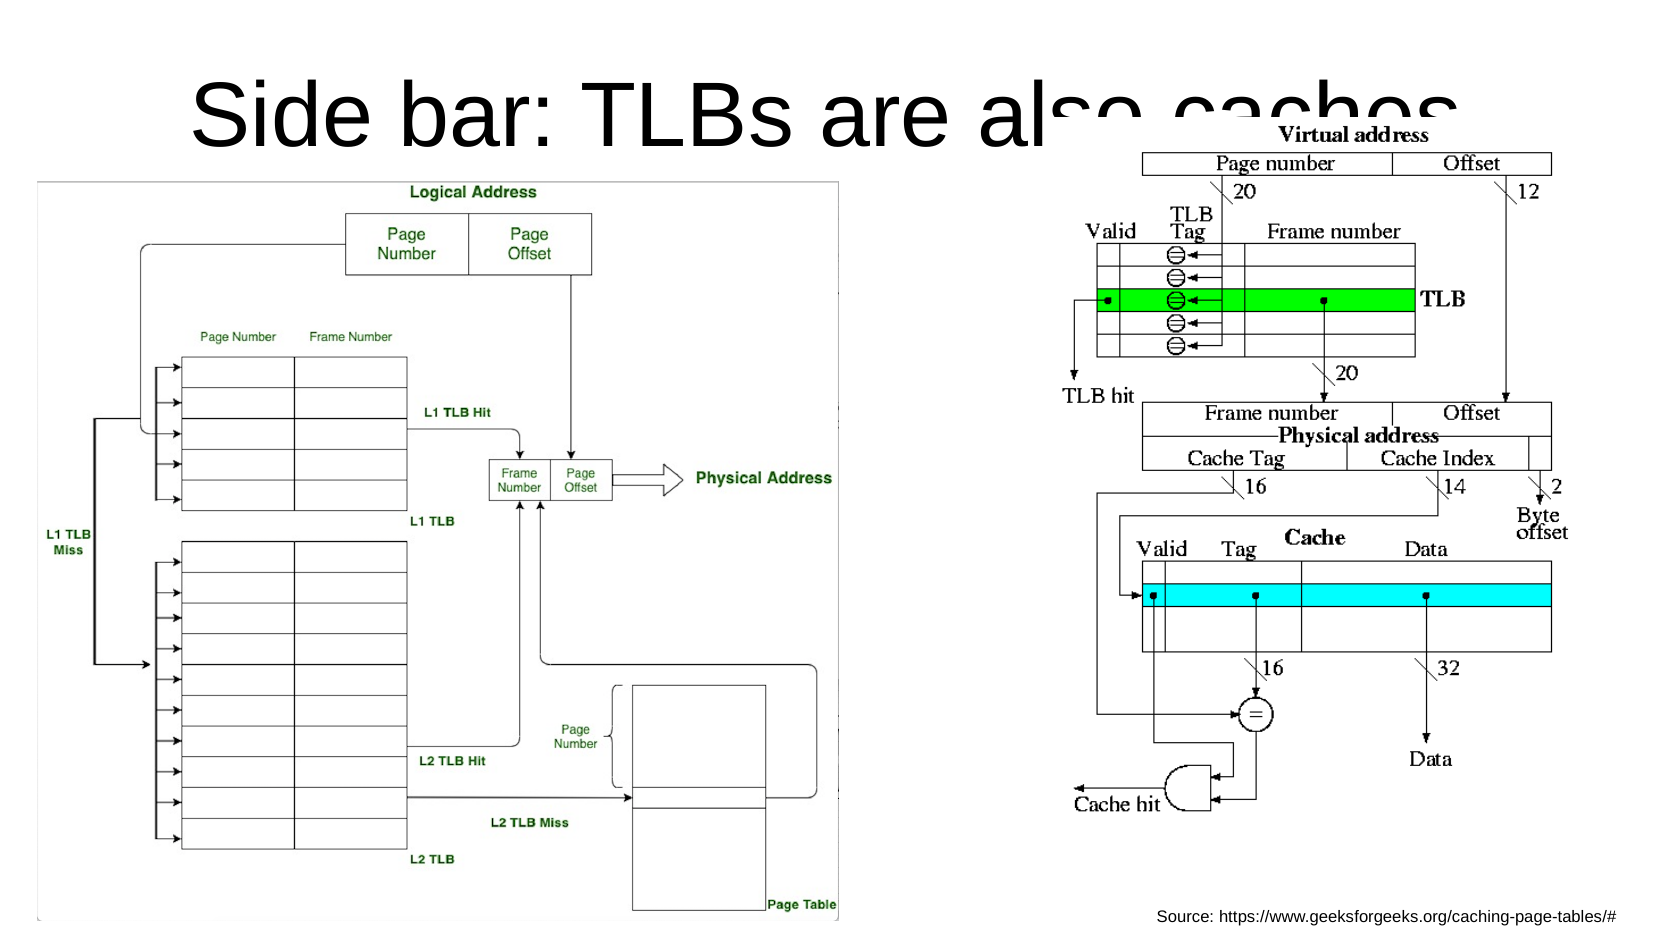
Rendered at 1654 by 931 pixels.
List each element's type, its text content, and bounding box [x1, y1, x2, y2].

picture [1050, 117, 1576, 826]
picture [37, 181, 839, 921]
text_box Source: https://www.geeksforgeeks.org/caching-page-tables/# [1141, 900, 1654, 931]
title Side bar: TLBs are also caches [82, 37, 1571, 193]
